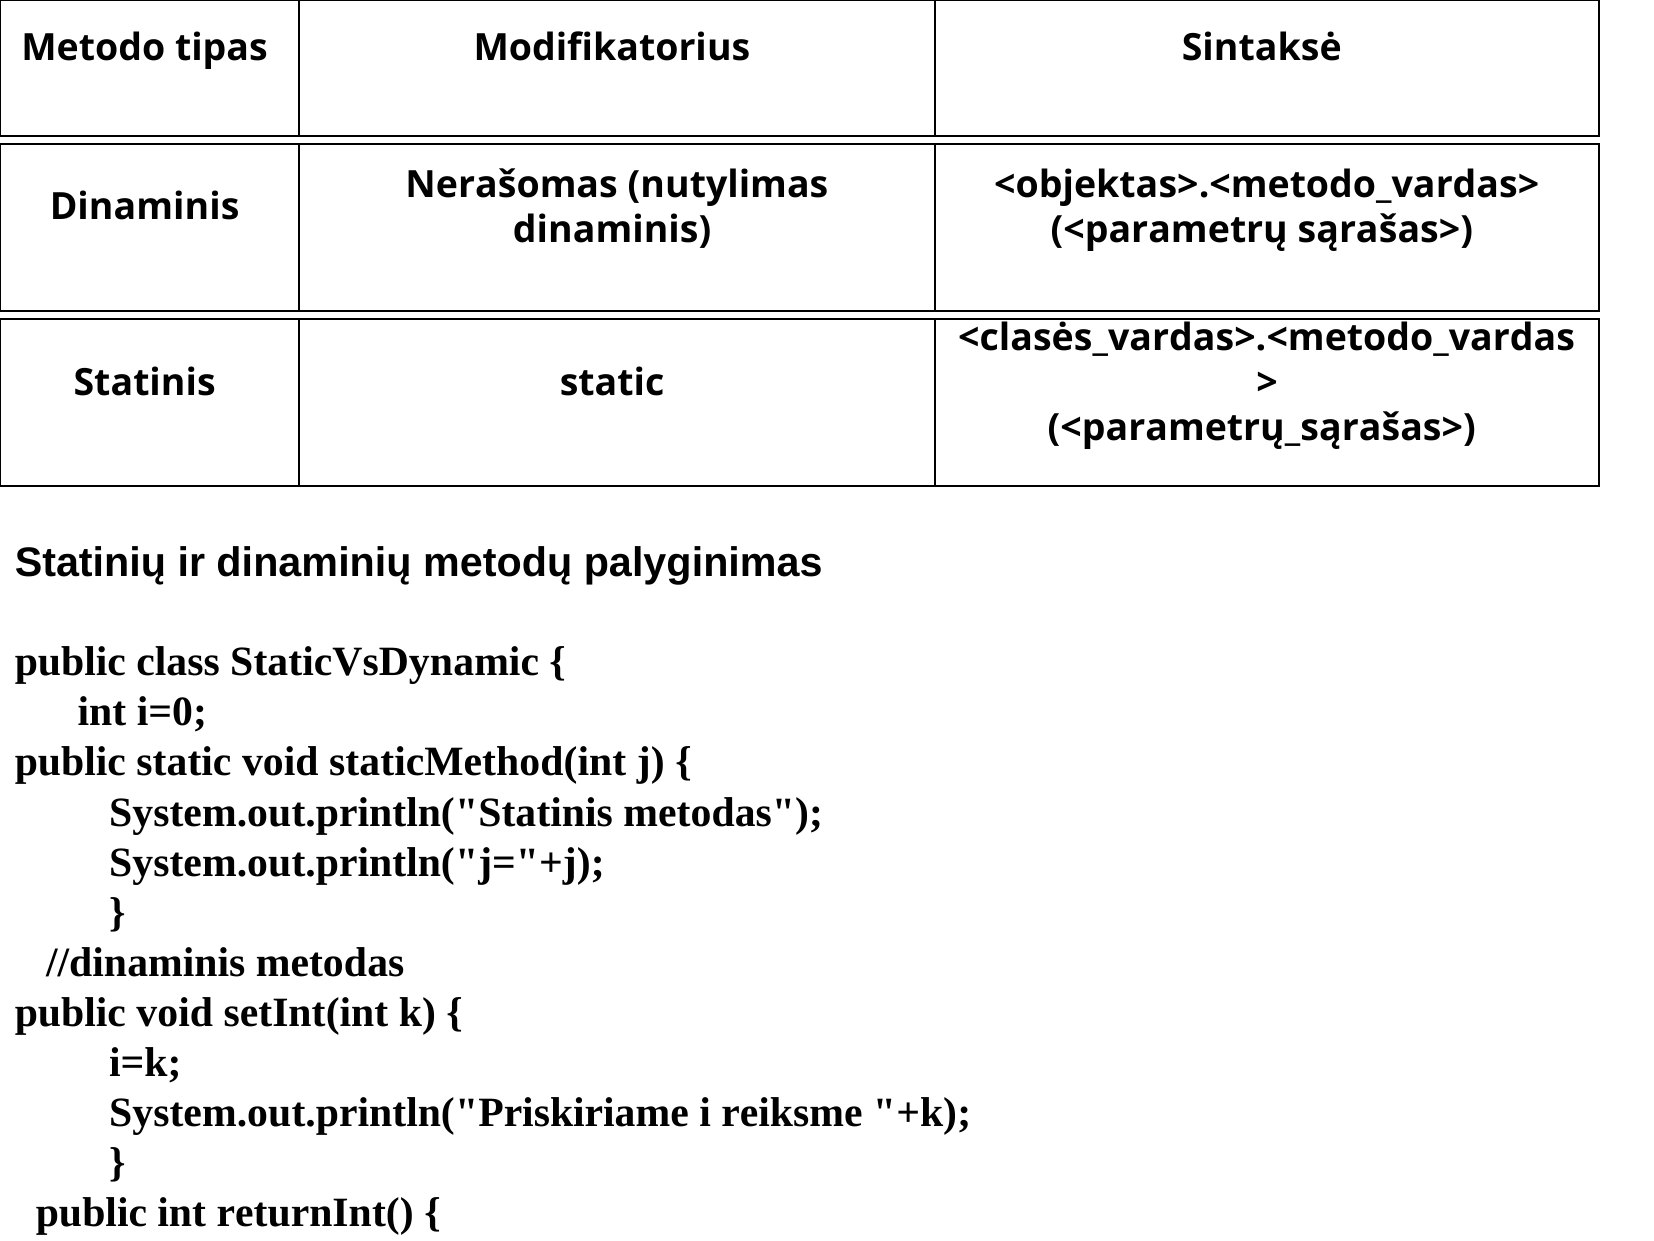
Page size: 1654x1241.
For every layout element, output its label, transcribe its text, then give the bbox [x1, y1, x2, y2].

text_box static [299, 319, 935, 486]
text_box Sintaksė [935, 0, 1599, 136]
text_box Modifikatorius [299, 0, 935, 136]
text_box Statinių ir dinaminių metodų palyginimas public class StaticVsDynamic { int i=0; public static void staticMethod(int j) { System.out.println("Statinis metodas"); System.out.println("j="+j); } //dinaminis metodas public void setInt(int k) { i=k; System.out.println("Priskiriame i reiksme "+k); } public int returnInt() { return i;} } [0, 527, 1654, 1241]
text_box Nerašomas (nutylimas dinaminis) [299, 144, 935, 311]
text_box Dinaminis [0, 144, 299, 311]
text_box <clasės_vardas>.<metodo_vardas> (<parametrų_sąrašas>) [935, 319, 1599, 486]
text_box Metodo tipas [0, 0, 299, 136]
text_box Statinis [0, 319, 299, 486]
text_box <objektas>.<metodo_vardas> (<parametrų sąrašas>) [935, 144, 1599, 311]
